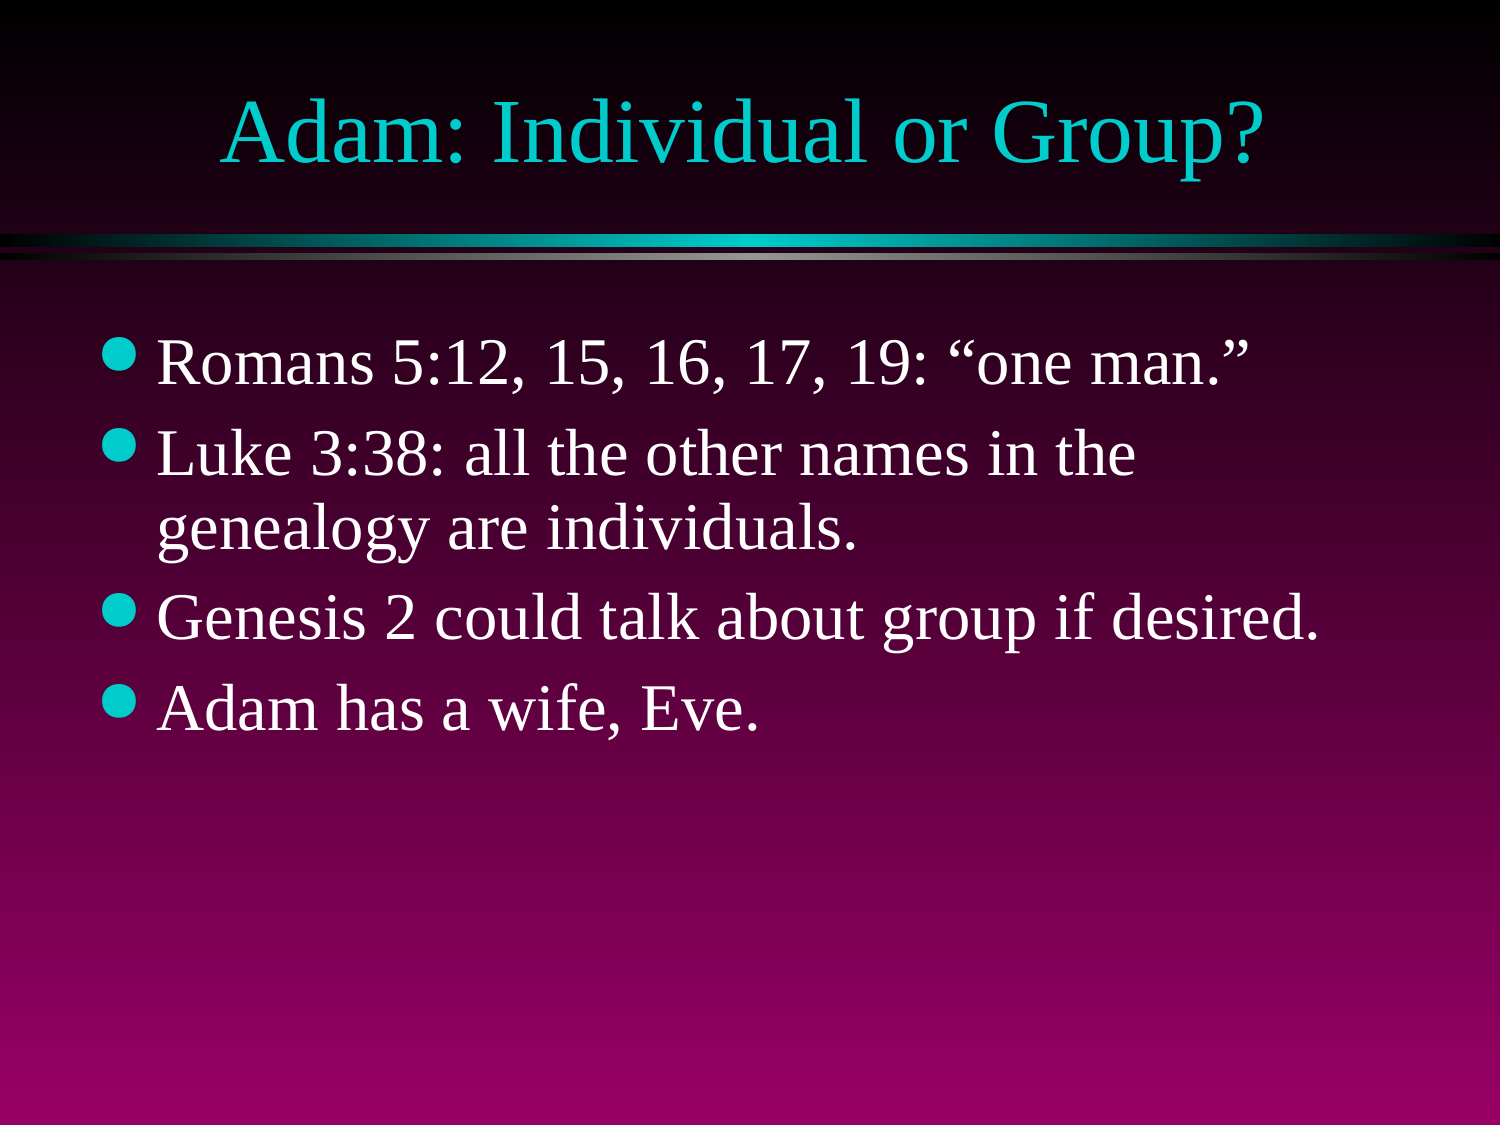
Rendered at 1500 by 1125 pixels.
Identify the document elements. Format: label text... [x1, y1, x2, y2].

title Adam: Individual or Group? [99, 37, 1388, 225]
list Romans 5:12, 15, 16, 17, 19: “one man.” Luke 3:38: all the other names in the genealogy are individuals. Genesis 2 could talk about group if desired. Adam has a wife, Eve. [99, 324, 1388, 1068]
